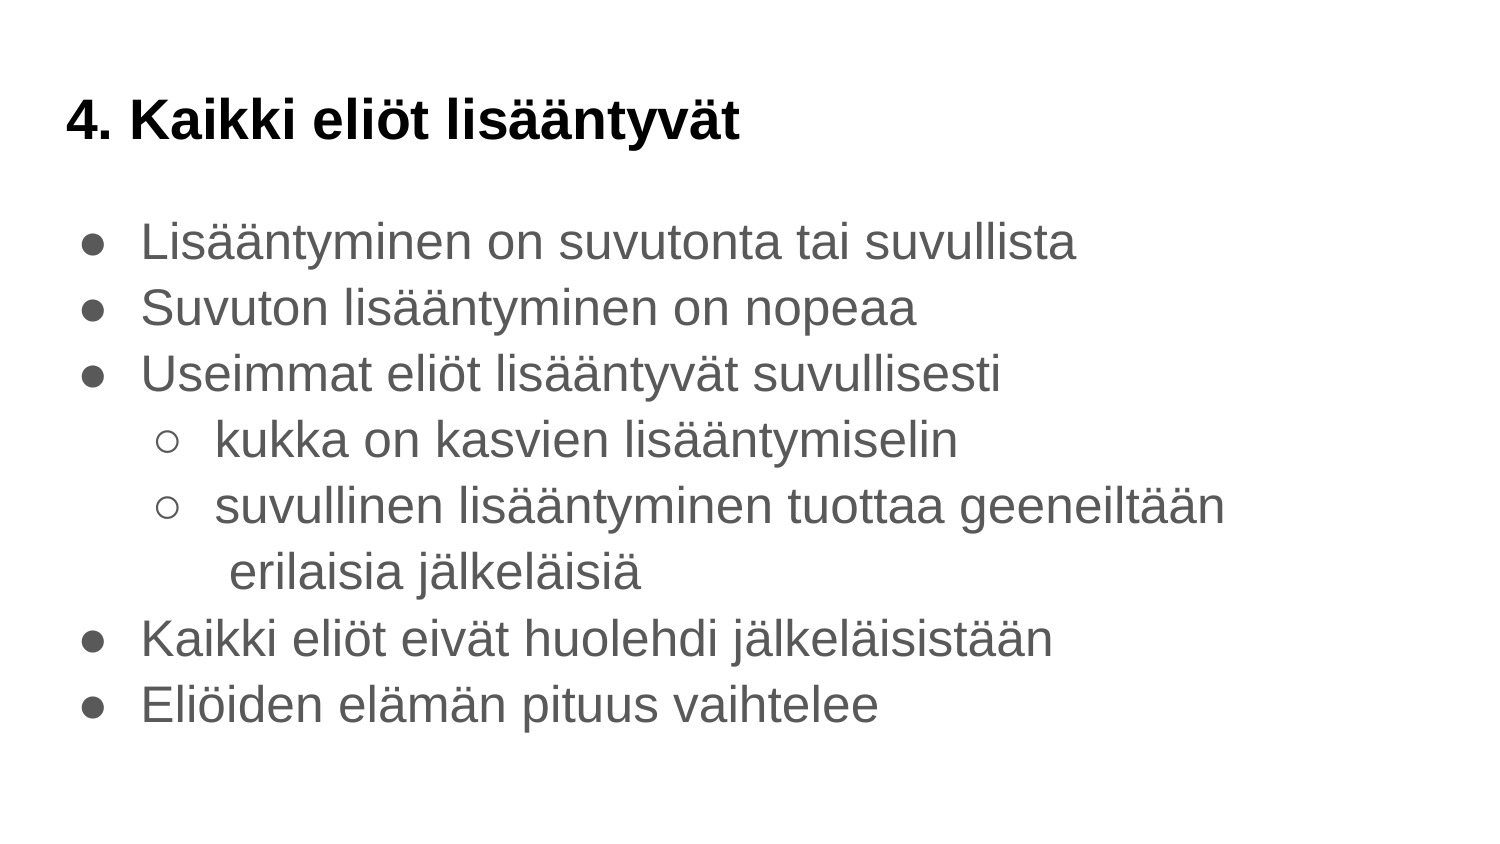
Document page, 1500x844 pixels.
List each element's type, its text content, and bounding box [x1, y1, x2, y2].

title 4. Kaikki eliöt lisääntyvät [51, 72, 1449, 167]
list Lisääntyminen on suvutonta tai suvullista Suvuton lisääntyminen on nopeaa Useimmat eliöt lisääntyvät suvullisesti kukka on kasvien lisääntymiselin suvullinen lisääntyminen tuottaa geeneiltään erilaisia jälkeläisiä Kaikki eliöt eivät huolehdi jälkeläisistään Eliöiden elämän pituus vaihtelee [51, 189, 1449, 750]
